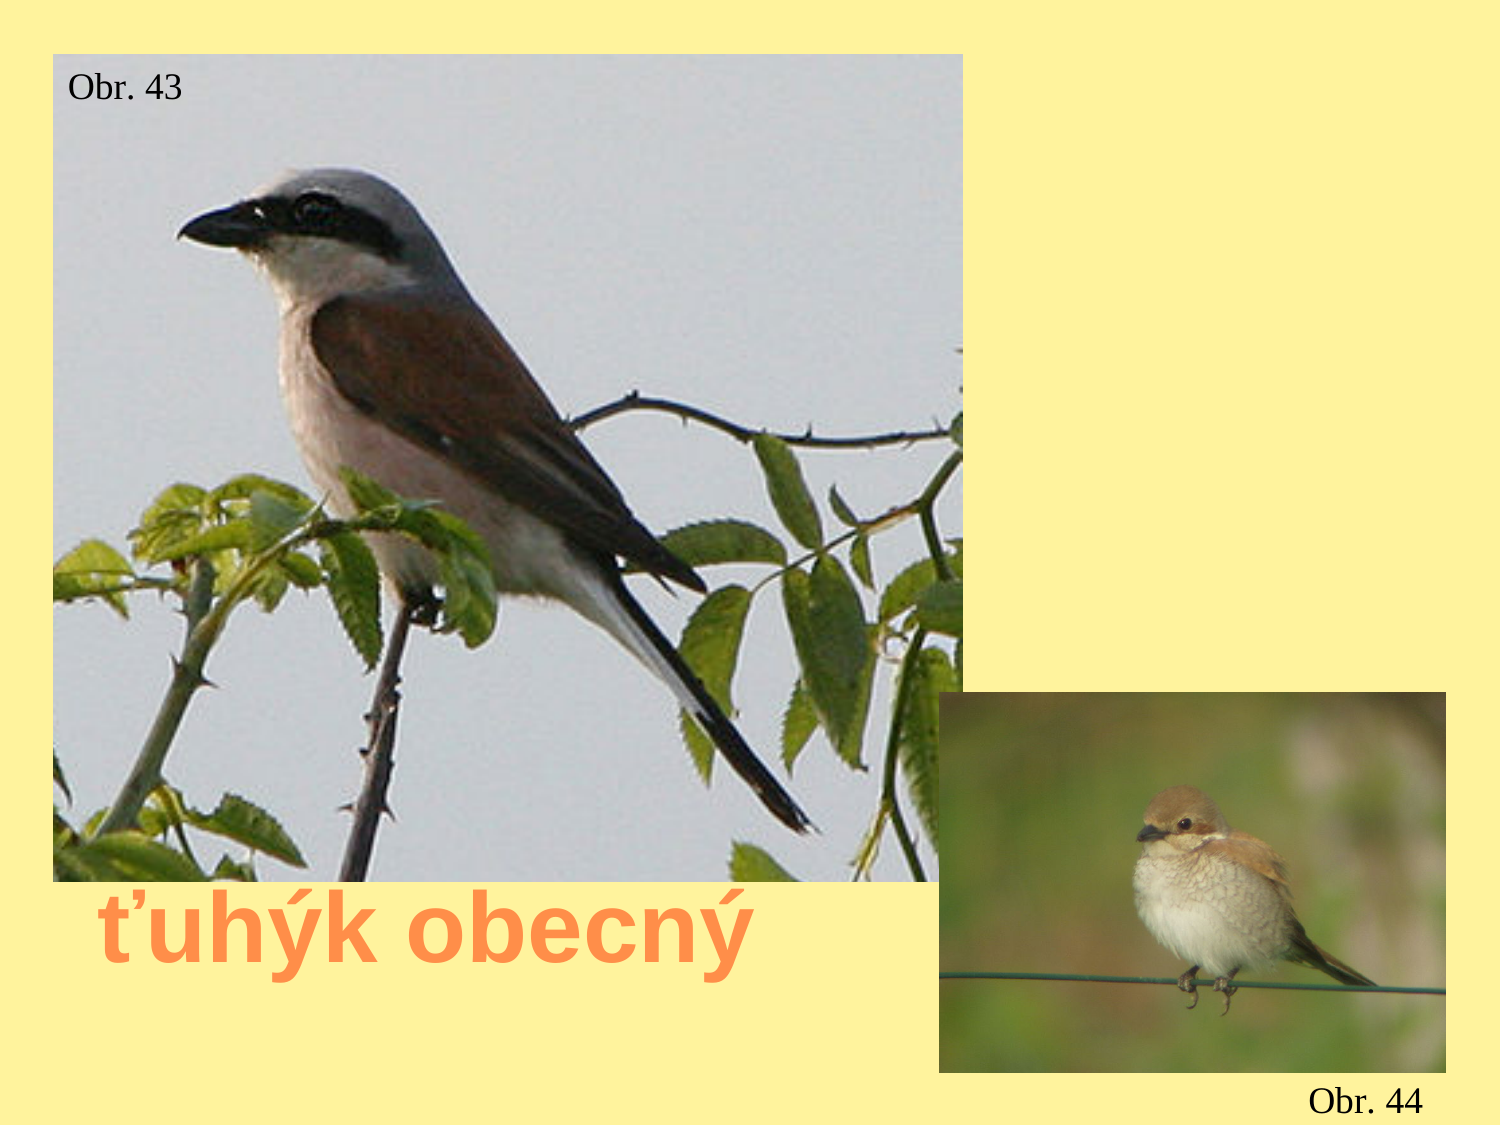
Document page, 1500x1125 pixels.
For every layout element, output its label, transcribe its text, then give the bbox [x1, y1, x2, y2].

text_box Obr. 43 [53, 54, 243, 116]
title ťuhýk obecný [82, 882, 939, 991]
text_box Obr. 44 [1293, 1068, 1459, 1125]
picture [53, 54, 1446, 1073]
